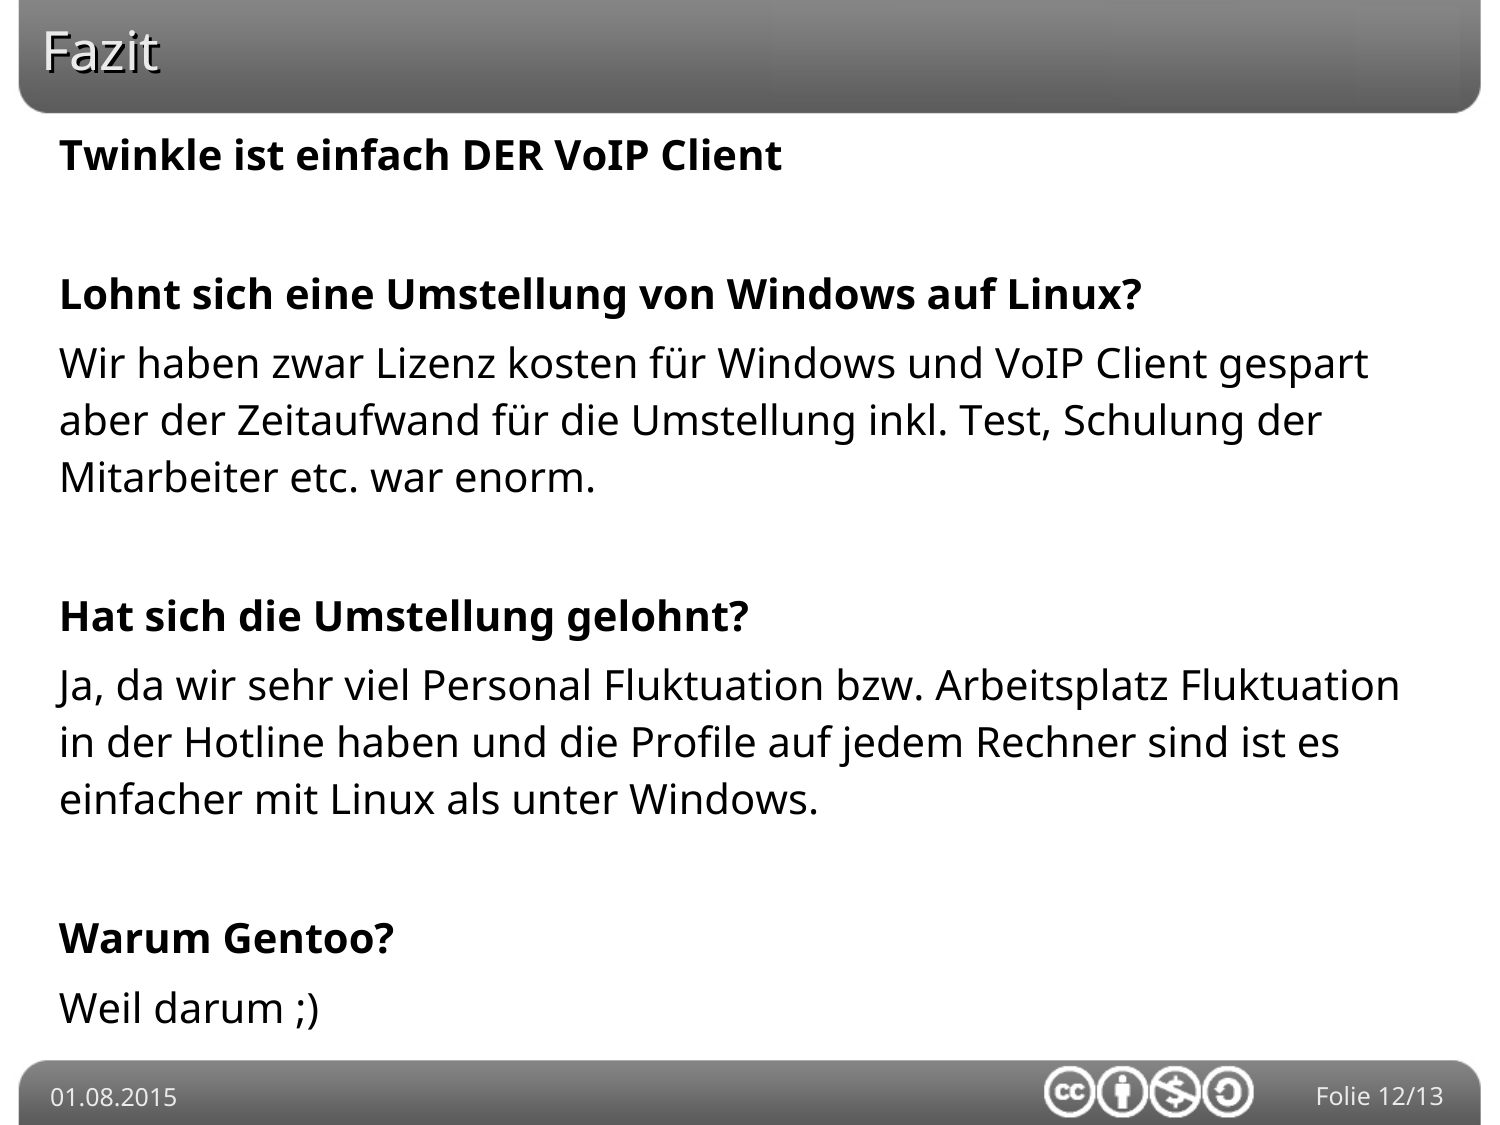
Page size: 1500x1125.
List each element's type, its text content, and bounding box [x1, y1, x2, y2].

list Twinkle ist einfach DER VoIP Client Lohnt sich eine Umstellung von Windows auf Linux? Wir haben zwar Lizenz kosten für Windows und VoIP Client gespart aber der Zeitaufwand für die Umstellung inkl. Test, Schulung der Mitarbeiter etc. war enorm. Hat sich die Umstellung gelohnt? Ja, da wir sehr viel Personal Fluktuation bzw. Arbeitsplatz Fluktuation in der Hotline haben und die Profile auf jedem Rechner sind ist es einfacher mit Linux als unter Windows. Warum Gentoo? Weil darum ;) [59, 125, 1447, 1059]
picture [0, 0, 1500, 1125]
title Fazit [41, 0, 1002, 123]
